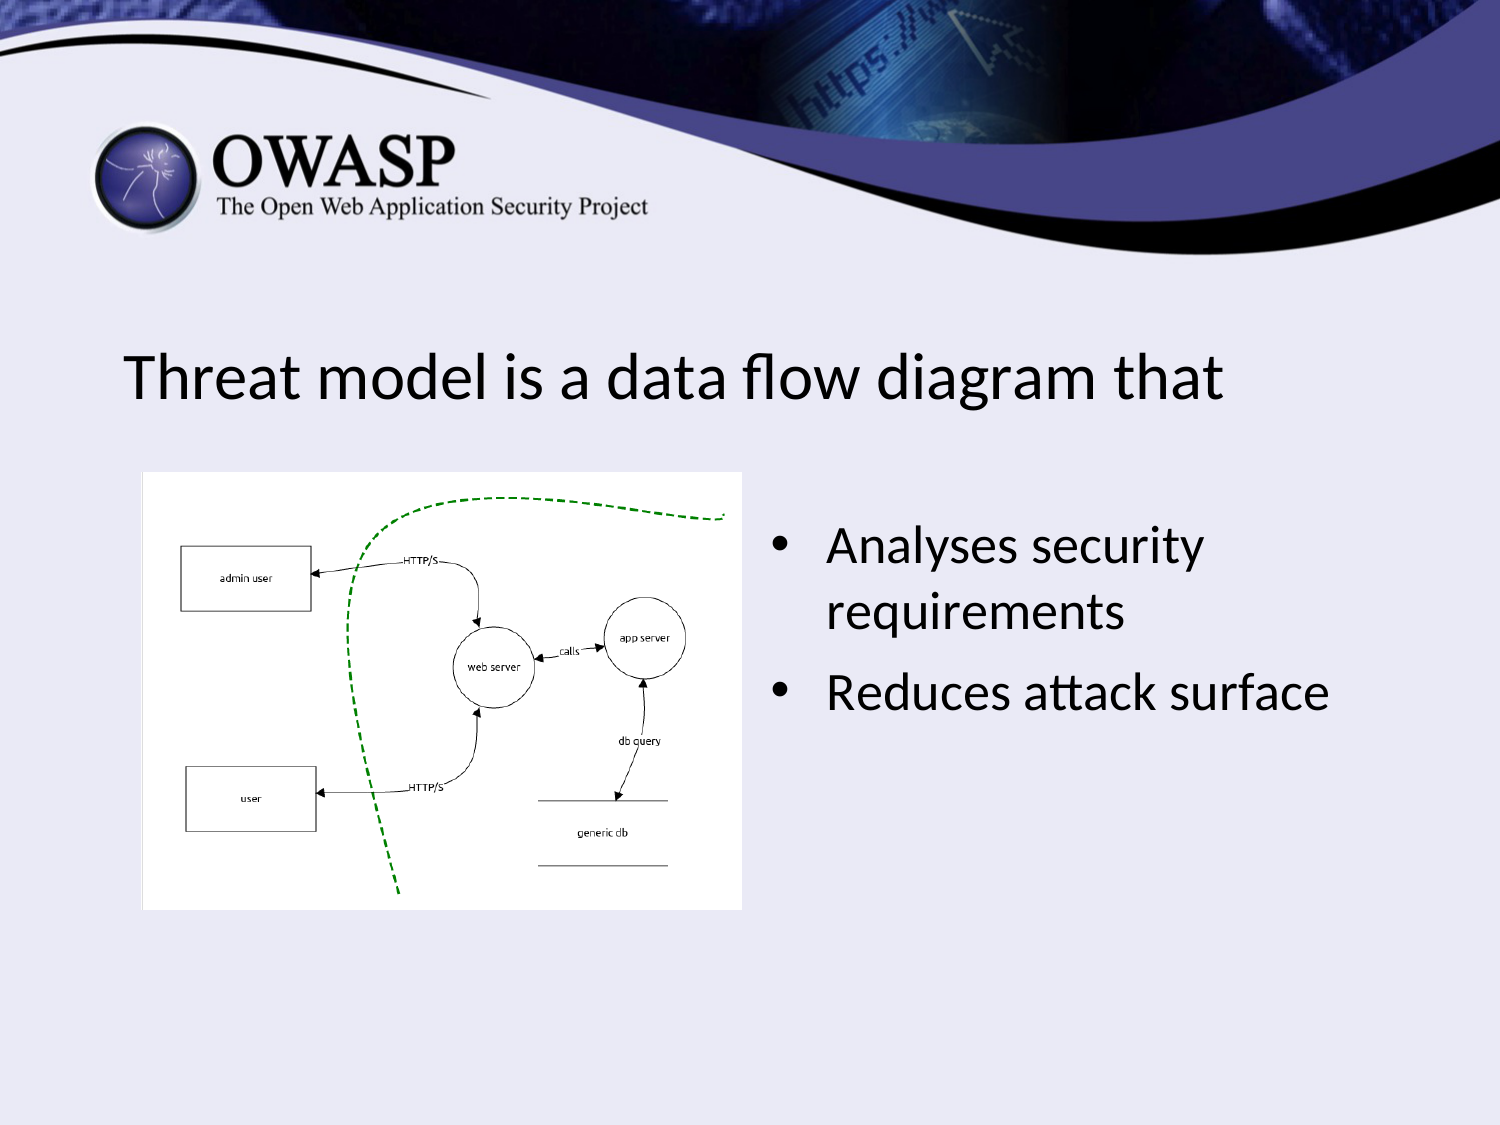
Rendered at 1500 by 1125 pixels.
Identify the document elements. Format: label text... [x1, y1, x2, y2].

picture [0, 0, 1500, 1125]
list Analyses security requirements Reduces attack surface [755, 502, 1359, 863]
list [75, 262, 734, 638]
list Threat model is a data flow diagram that [108, 324, 1406, 426]
